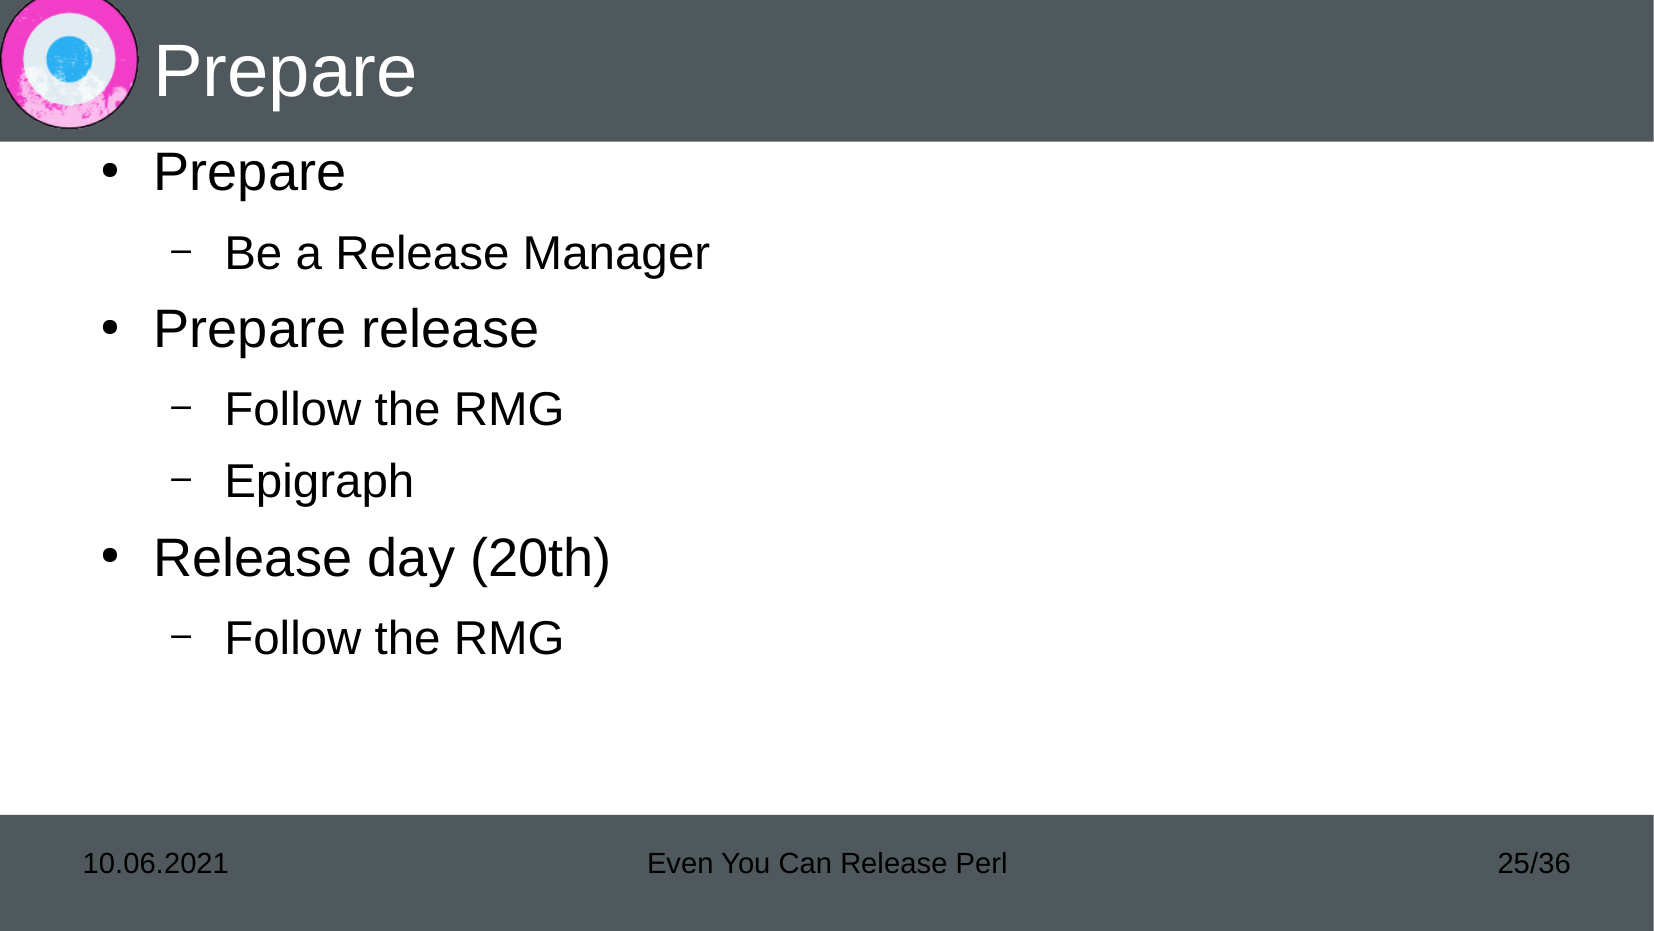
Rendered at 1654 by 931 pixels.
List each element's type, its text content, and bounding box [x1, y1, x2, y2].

title Prepare [153, 5, 1654, 136]
list Prepare Be a Release Manager Prepare release Follow the RMG Epigraph Release day (20th) Follow the RMG [82, 141, 809, 815]
picture [0, 0, 228, 148]
